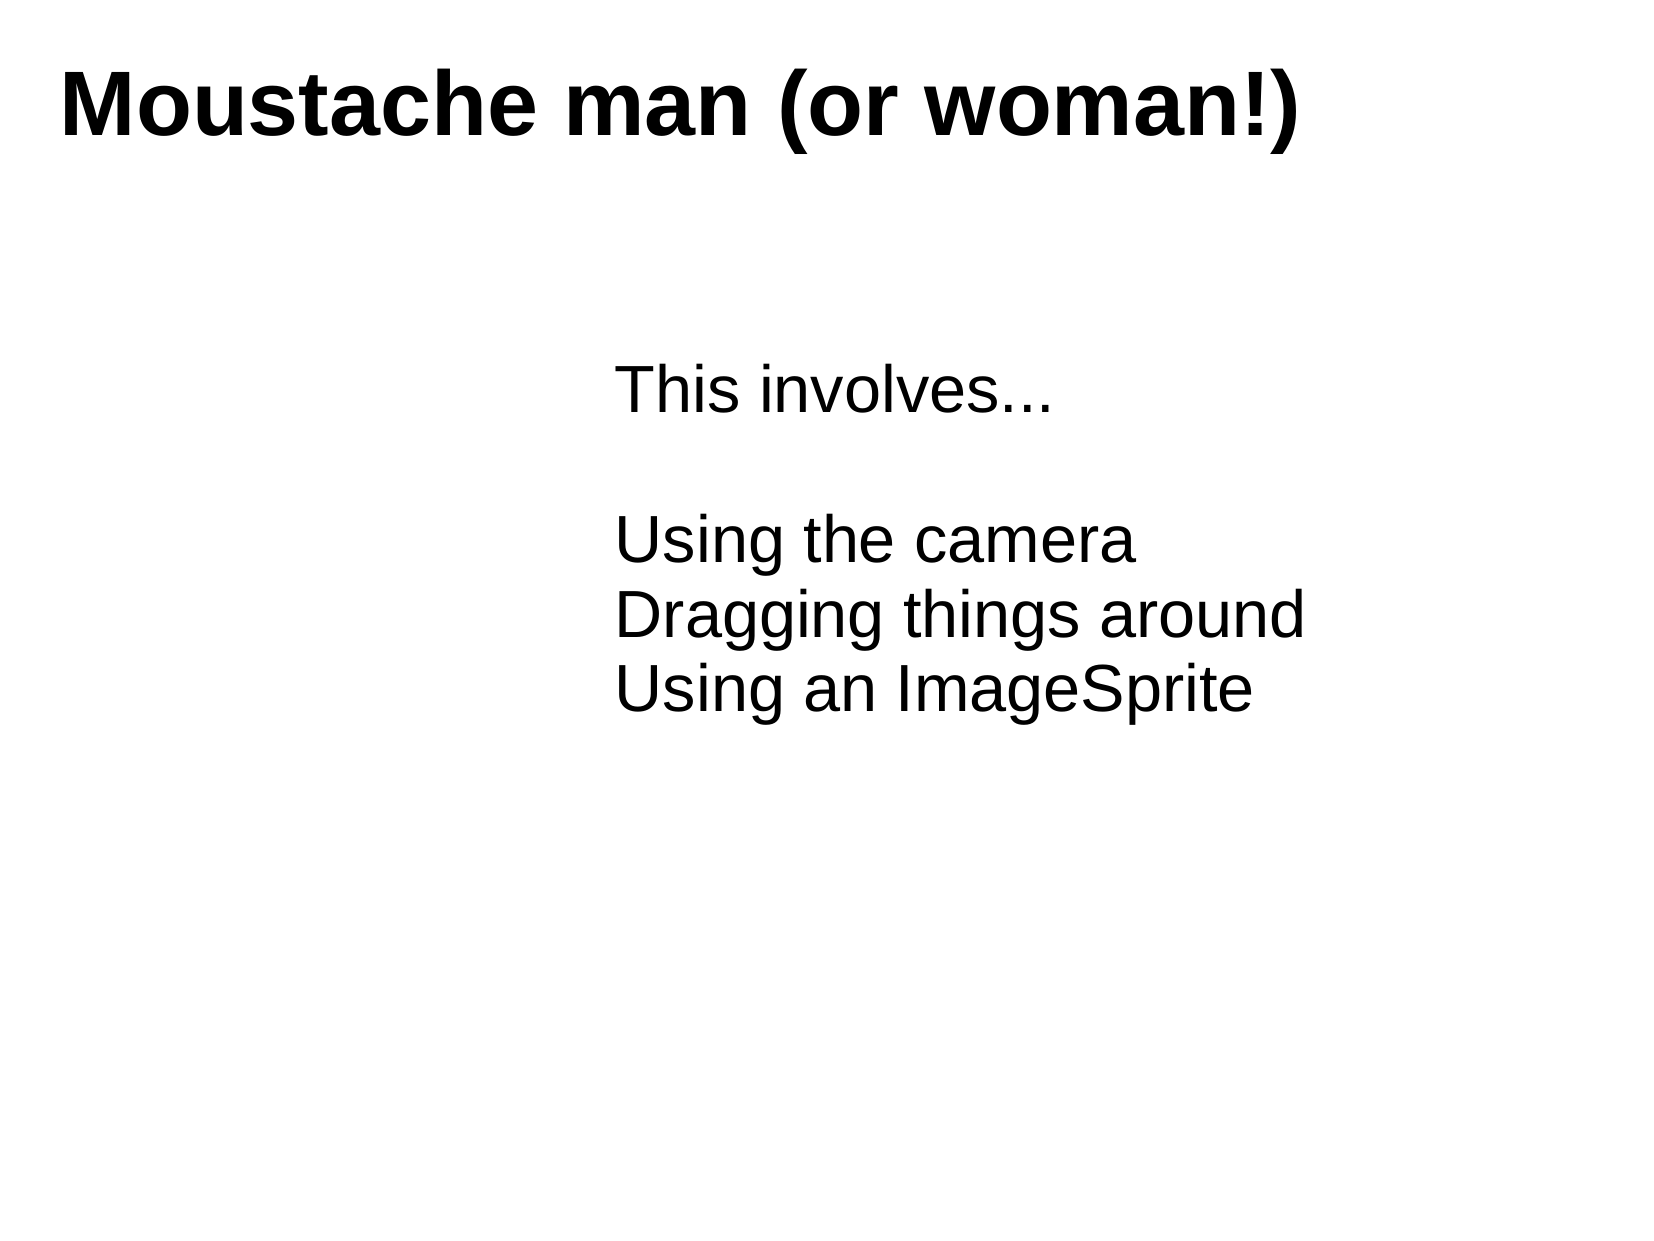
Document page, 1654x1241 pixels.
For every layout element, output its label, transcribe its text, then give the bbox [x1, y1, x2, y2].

text_box Moustache man (or woman!) [45, 45, 1654, 163]
text_box This involves... Using the camera Dragging things around Using an ImageSprite [600, 345, 1471, 734]
